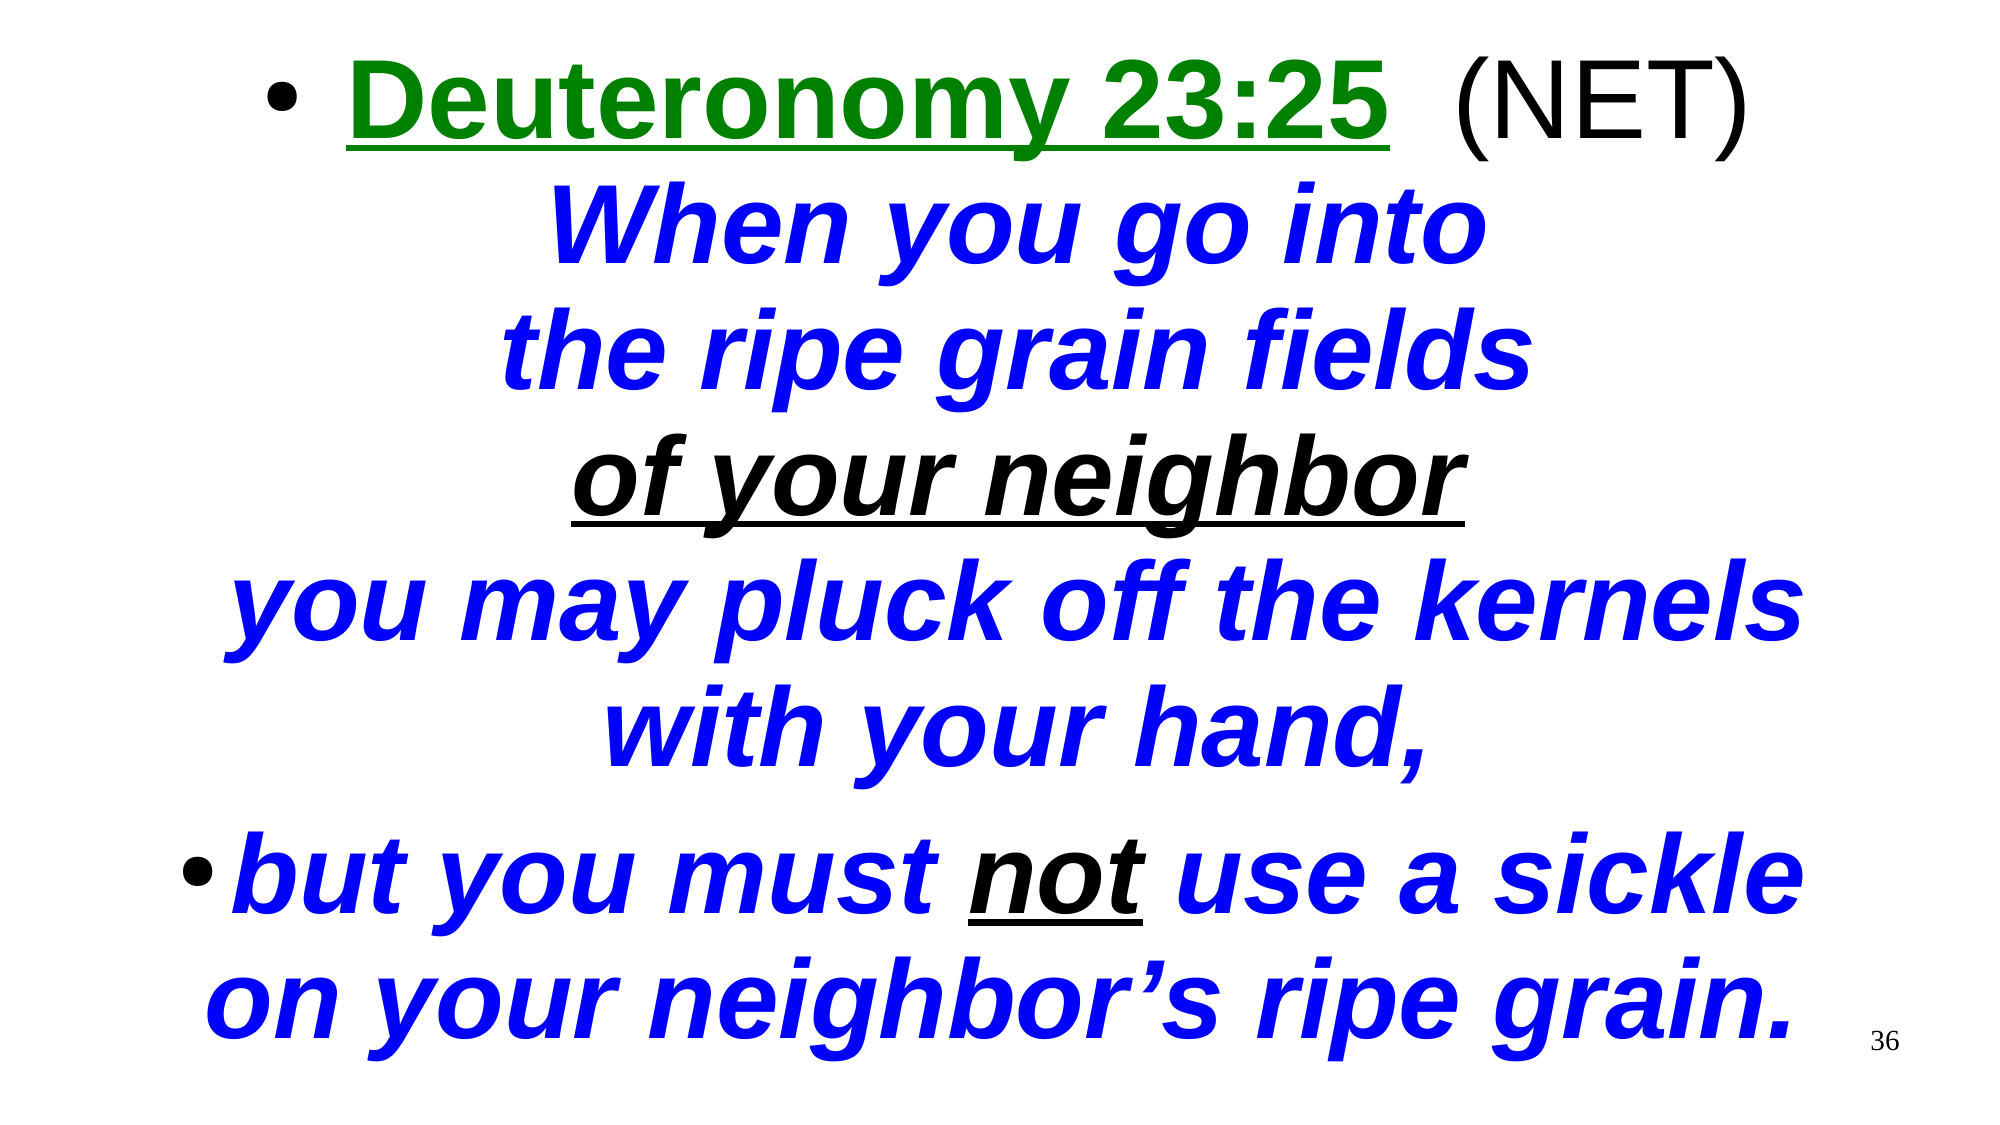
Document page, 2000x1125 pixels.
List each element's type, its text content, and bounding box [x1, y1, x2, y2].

list Deuteronomy 23:25 (NET) When you go into the ripe grain fields of your neighbor you may pluck off the kernels with your hand, but you must not use a sickle on your neighbor’s ripe grain. [35, 36, 1962, 1099]
